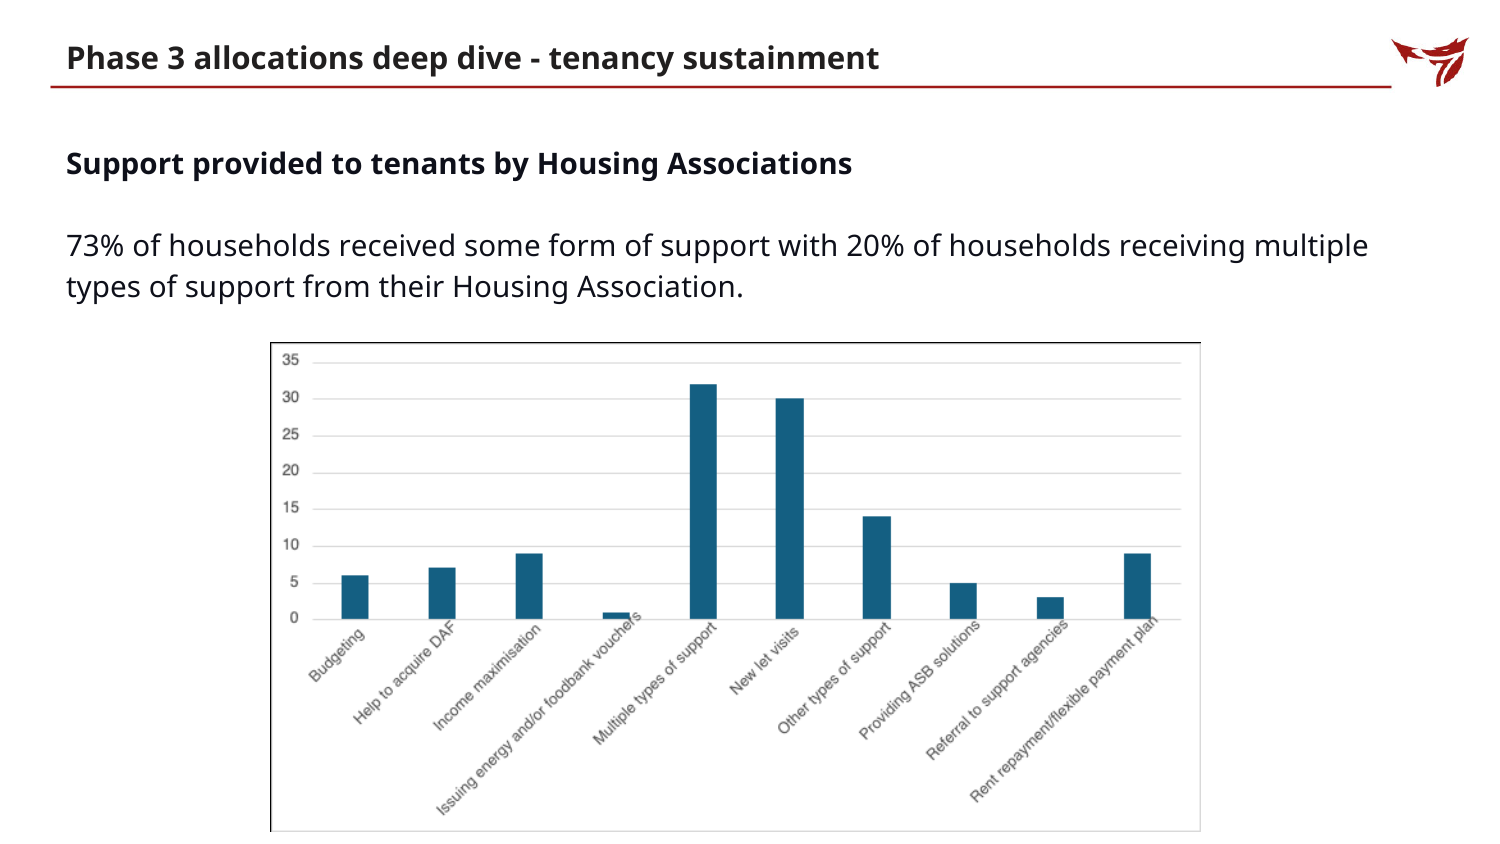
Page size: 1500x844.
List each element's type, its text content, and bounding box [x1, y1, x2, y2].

list Support provided to tenants by Housing Associations 73% of households received some form of support with 20% of households receiving multiple types of support from their Housing Association. [51, 125, 1449, 321]
picture [270, 342, 1201, 832]
title Phase 3 allocations deep dive - tenancy sustainment [51, 23, 1380, 89]
